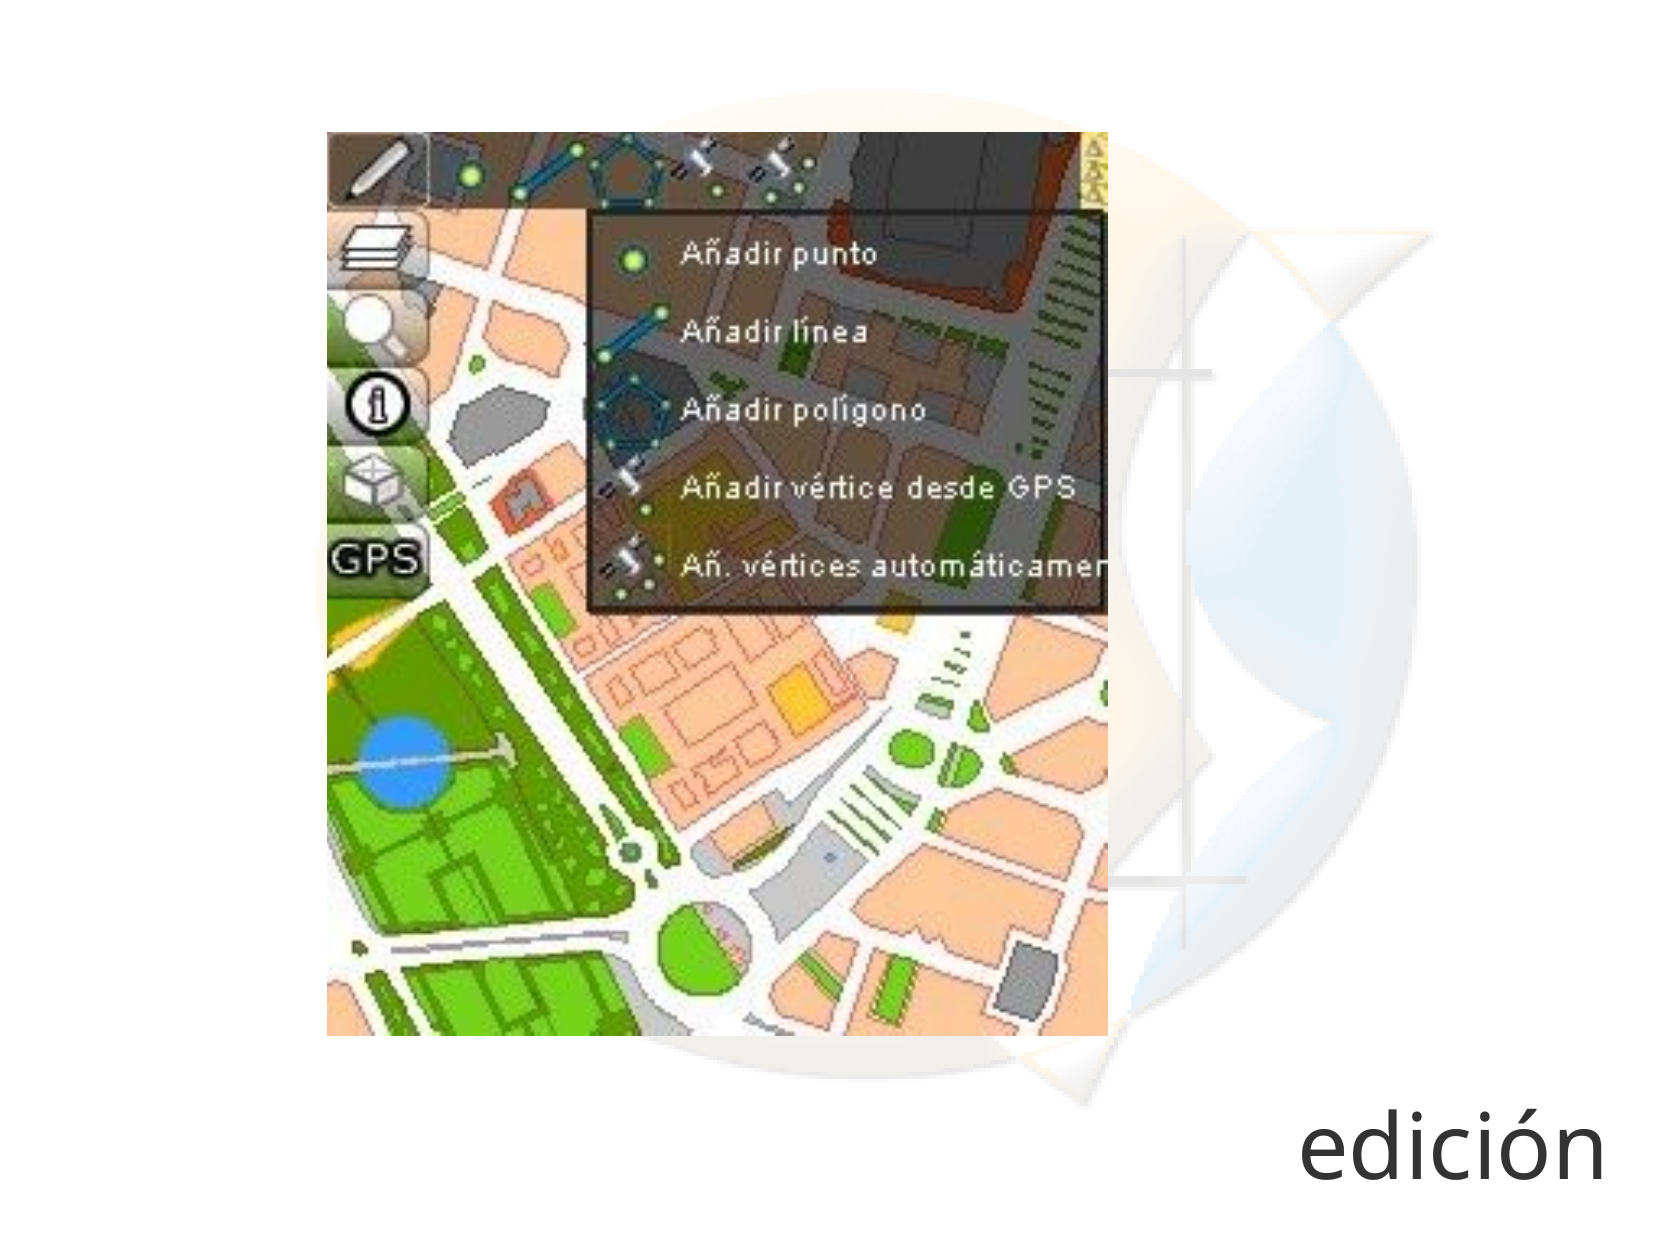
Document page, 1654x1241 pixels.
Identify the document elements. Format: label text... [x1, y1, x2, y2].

picture [327, 132, 1108, 1036]
text_box edición [620, 1077, 1625, 1211]
